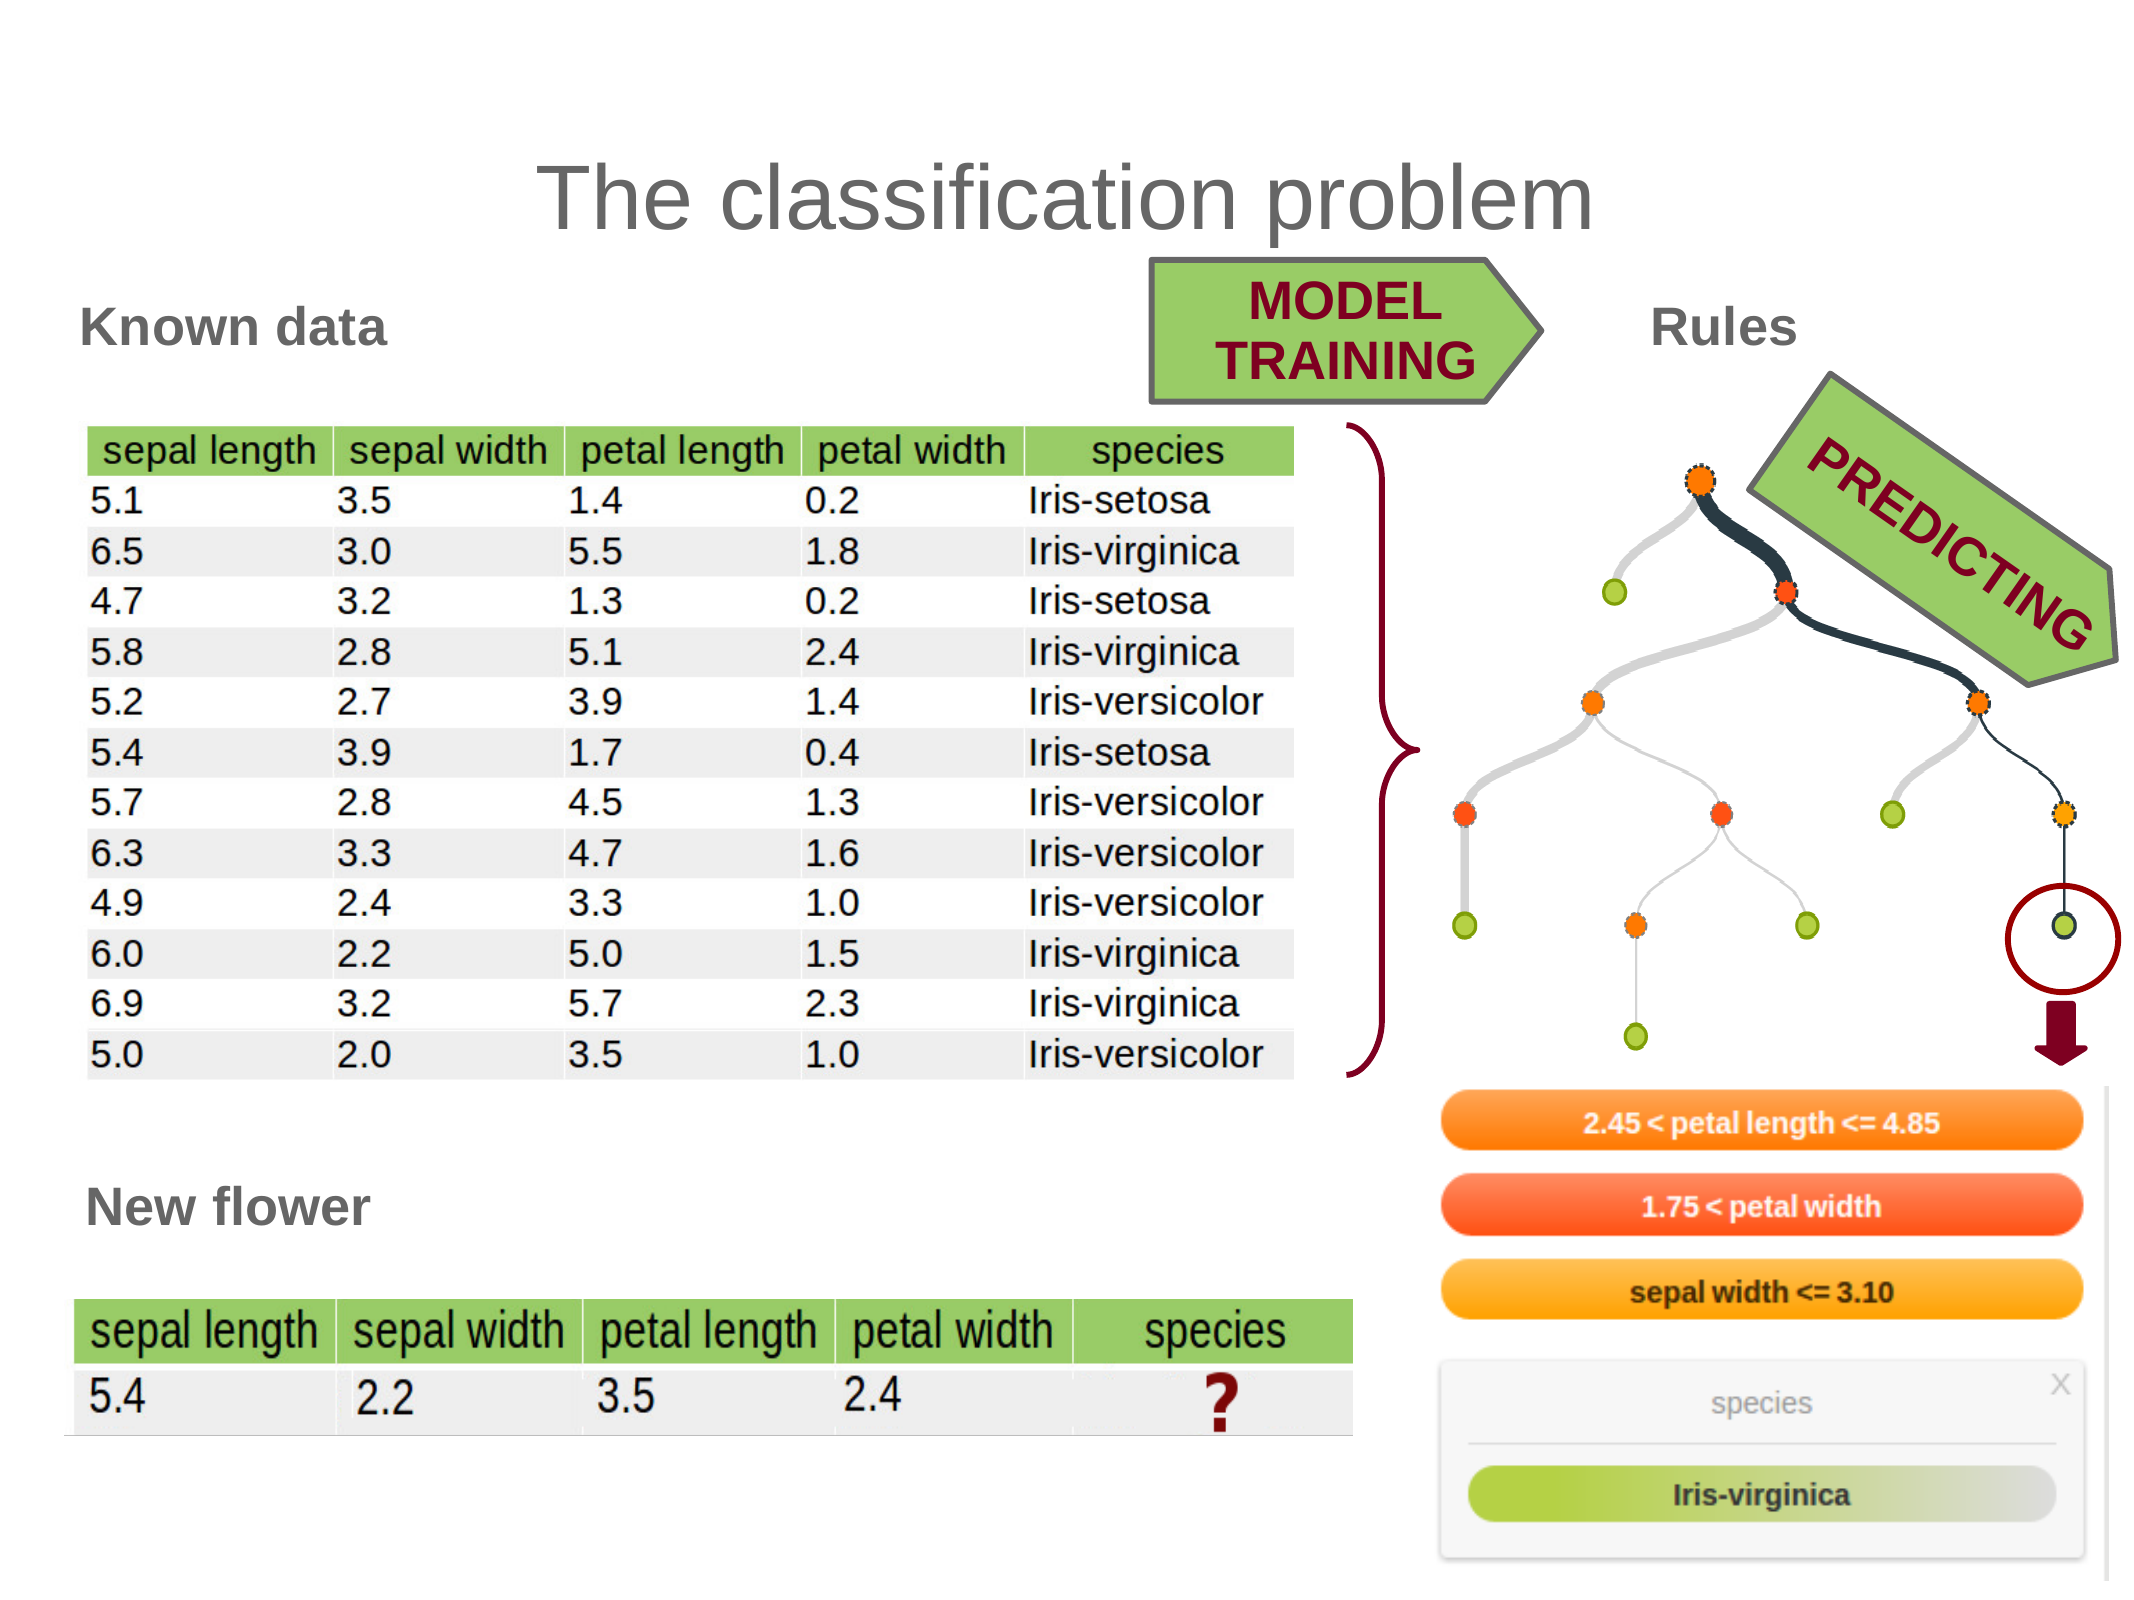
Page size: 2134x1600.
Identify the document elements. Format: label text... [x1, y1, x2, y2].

title The classification problem [106, 63, 2027, 331]
picture [1397, 443, 2119, 1081]
picture [64, 1299, 1353, 1441]
text_box Rules [1635, 289, 1814, 365]
text_box Known data [65, 289, 403, 365]
text_box [2037, 1003, 2085, 1064]
picture [2011, 889, 2115, 989]
text_box New flower [70, 1169, 387, 1245]
text_box PREDICTING [1748, 373, 2116, 686]
text_box MODEL TRAINING [1151, 259, 1542, 402]
picture [78, 421, 1294, 1081]
picture [1397, 744, 1404, 756]
picture [1400, 1086, 2109, 1581]
